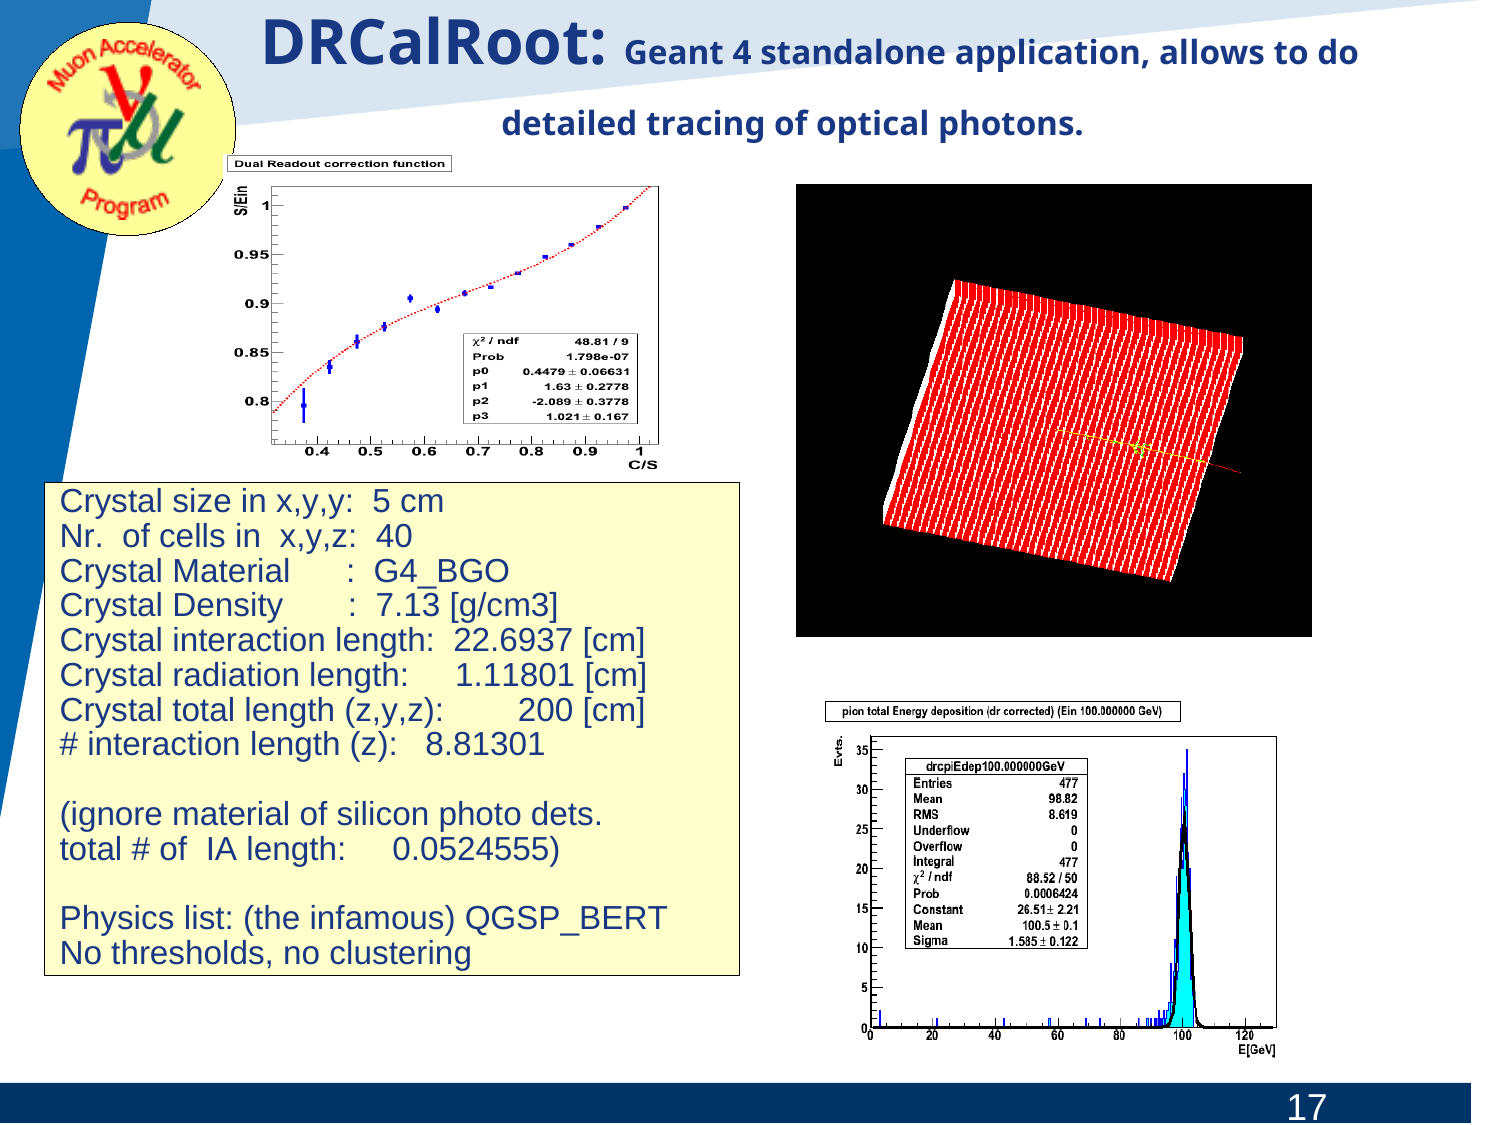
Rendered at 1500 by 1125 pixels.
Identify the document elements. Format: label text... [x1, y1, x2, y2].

text_box Crystal size in x,y,y: 5 cm Nr. of cells in x,y,z: 40 Crystal Material : G4_BGO Crystal Density : 7.13 [g/cm3] Crystal interaction length: 22.6937 [cm] Crystal radiation length: 1.11801 [cm] Crystal total length (z,y,z): 200 [cm] # interaction length (z): 8.81301 (ignore material of silicon photo dets. total # of IA length: 0.0524555) Physics list: (the infamous) QGSP_BERT No thresholds, no clustering [44, 477, 736, 979]
picture [796, 184, 1312, 637]
picture [47, 39, 201, 220]
picture [223, 154, 706, 476]
text_box [736, 482, 740, 976]
picture [820, 700, 1327, 1065]
title DRCalRoot: Geant 4 standalone application, allows to do detailed tracing of optical photons. [217, 0, 1385, 158]
